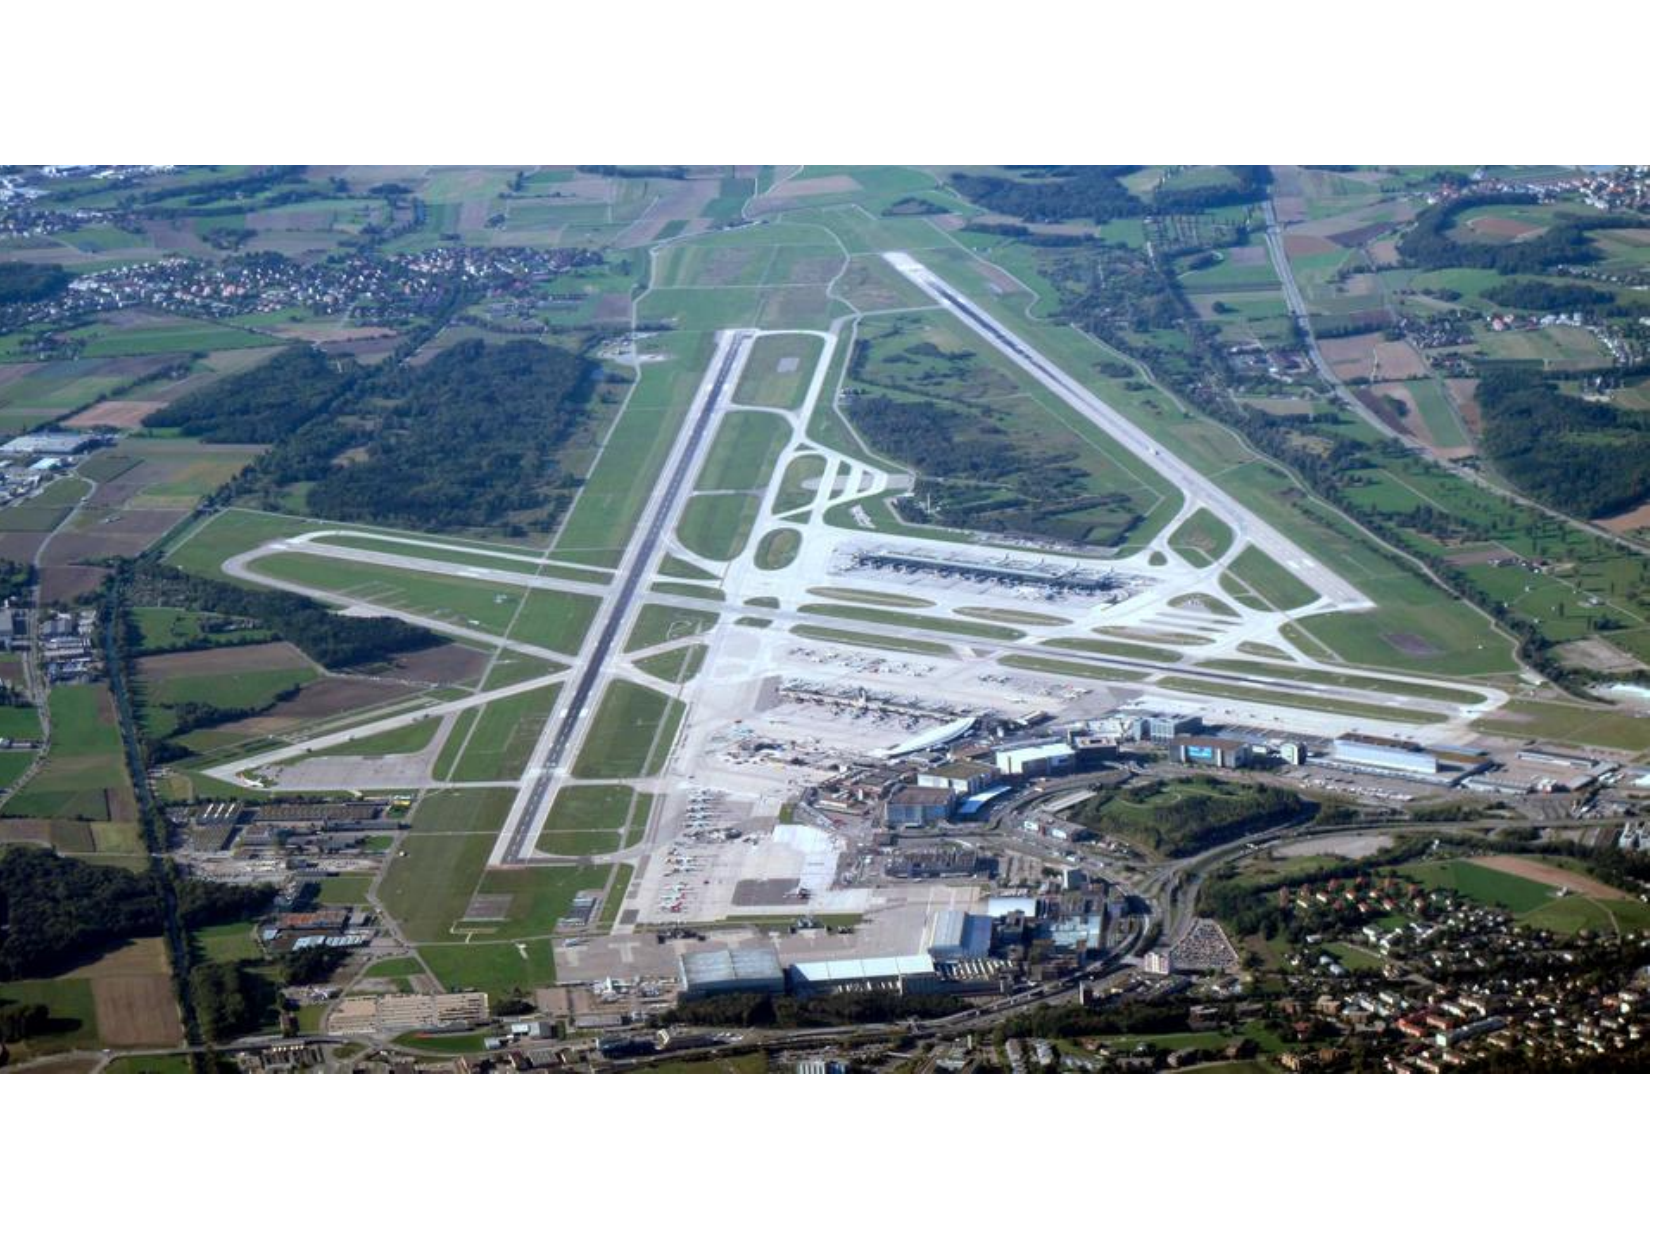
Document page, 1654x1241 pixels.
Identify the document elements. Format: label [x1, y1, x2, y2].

picture [0, 165, 1650, 1074]
